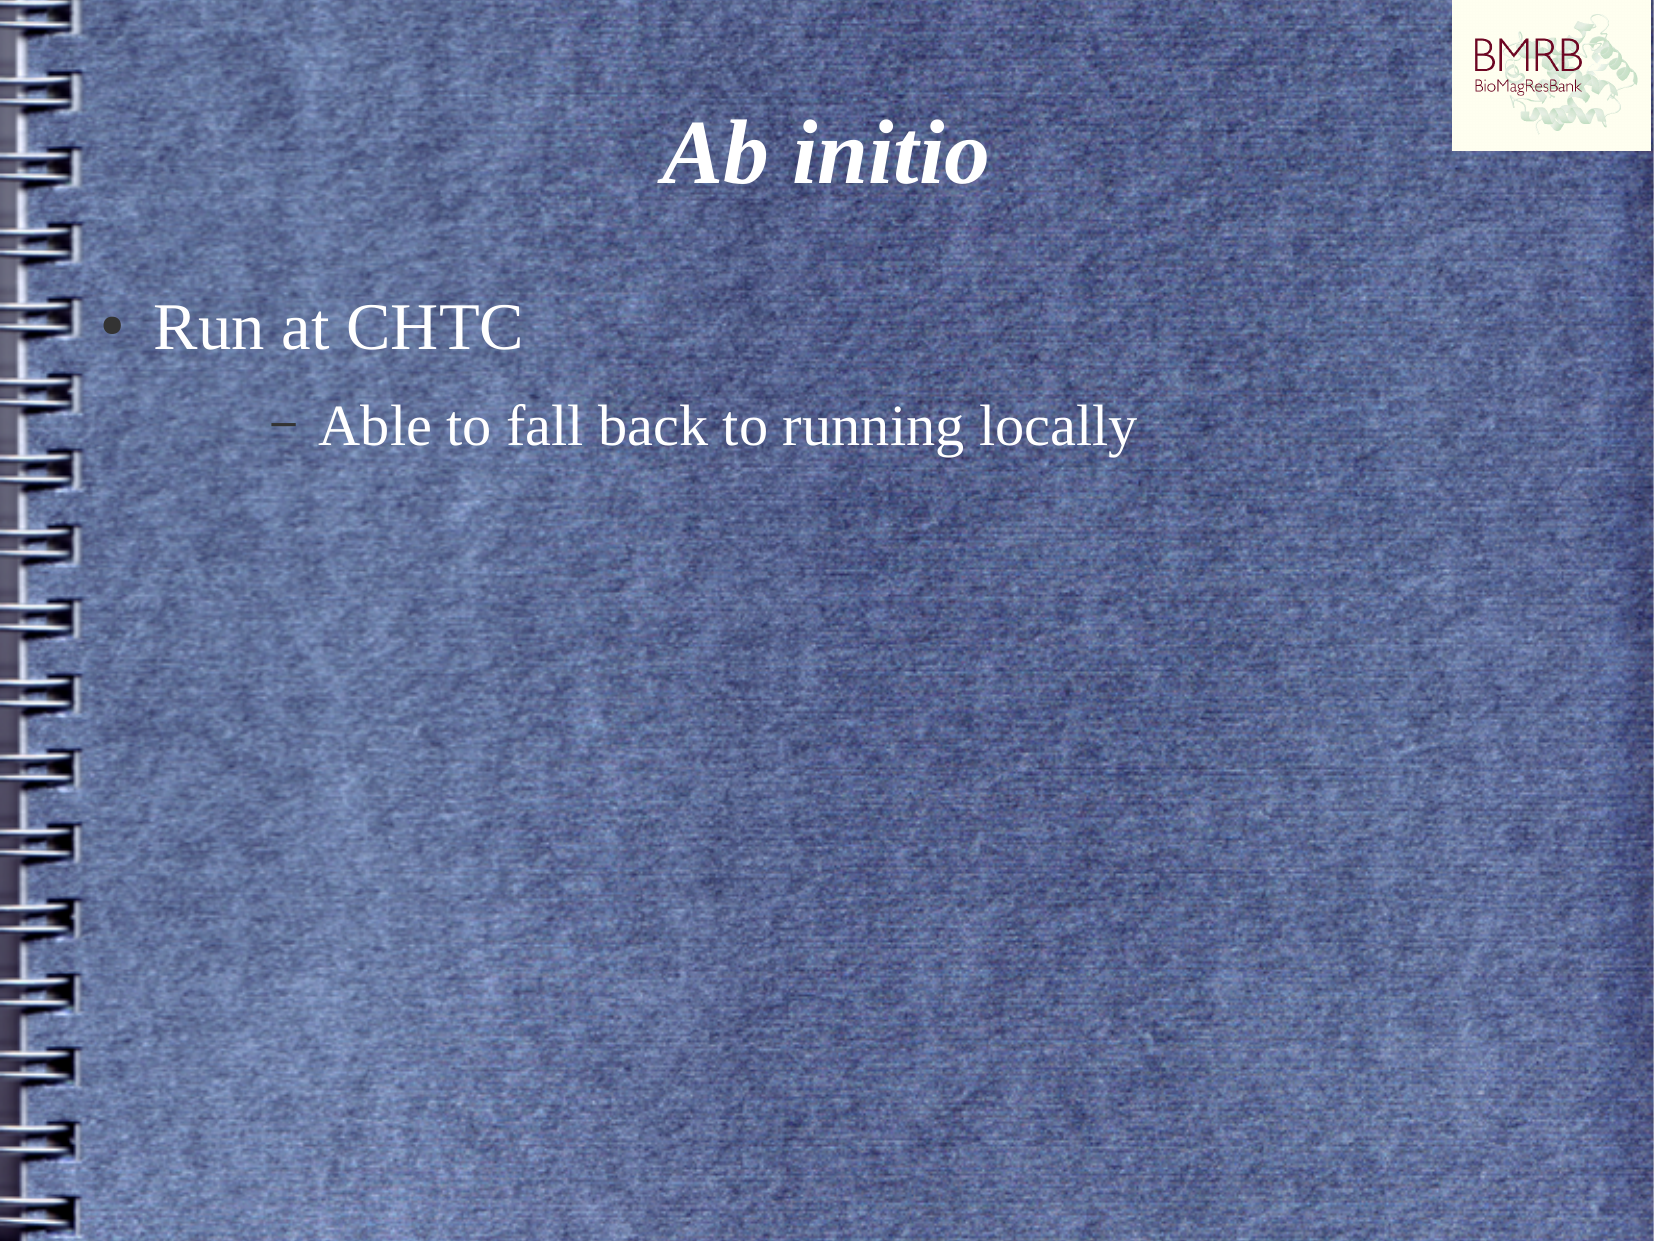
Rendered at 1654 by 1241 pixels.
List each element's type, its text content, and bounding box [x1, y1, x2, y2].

picture [0, 0, 1654, 1241]
title Ab initio [82, 49, 1571, 257]
list Run at CHTC Able to fall back to running locally [82, 290, 1571, 1109]
